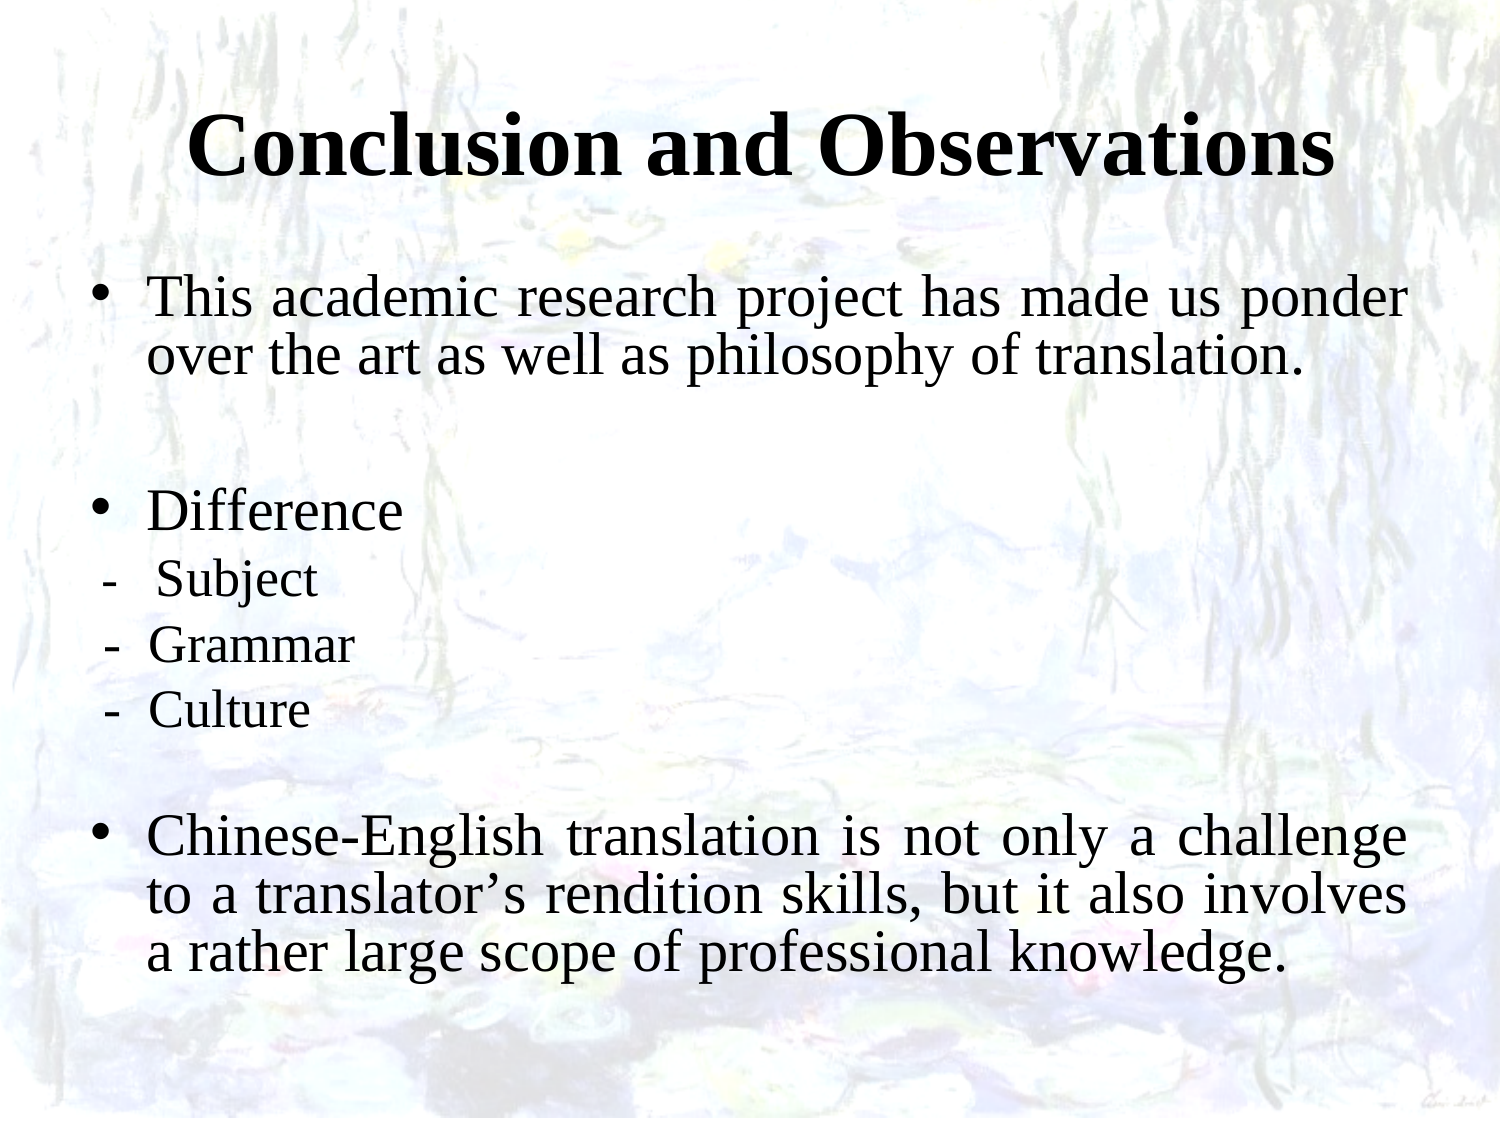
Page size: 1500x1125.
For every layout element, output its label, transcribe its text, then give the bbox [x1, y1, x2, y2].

list This academic research project has made us ponder over the art as well as philosophy of translation. Difference - Subject - Grammar - Culture Chinese-English translation is not only a challenge to a translator’s rendition skills, but it also involves a rather large scope of professional knowledge. [75, 262, 1426, 1094]
picture [0, 0, 1500, 1118]
title Conclusion and Observations [75, 45, 1426, 233]
